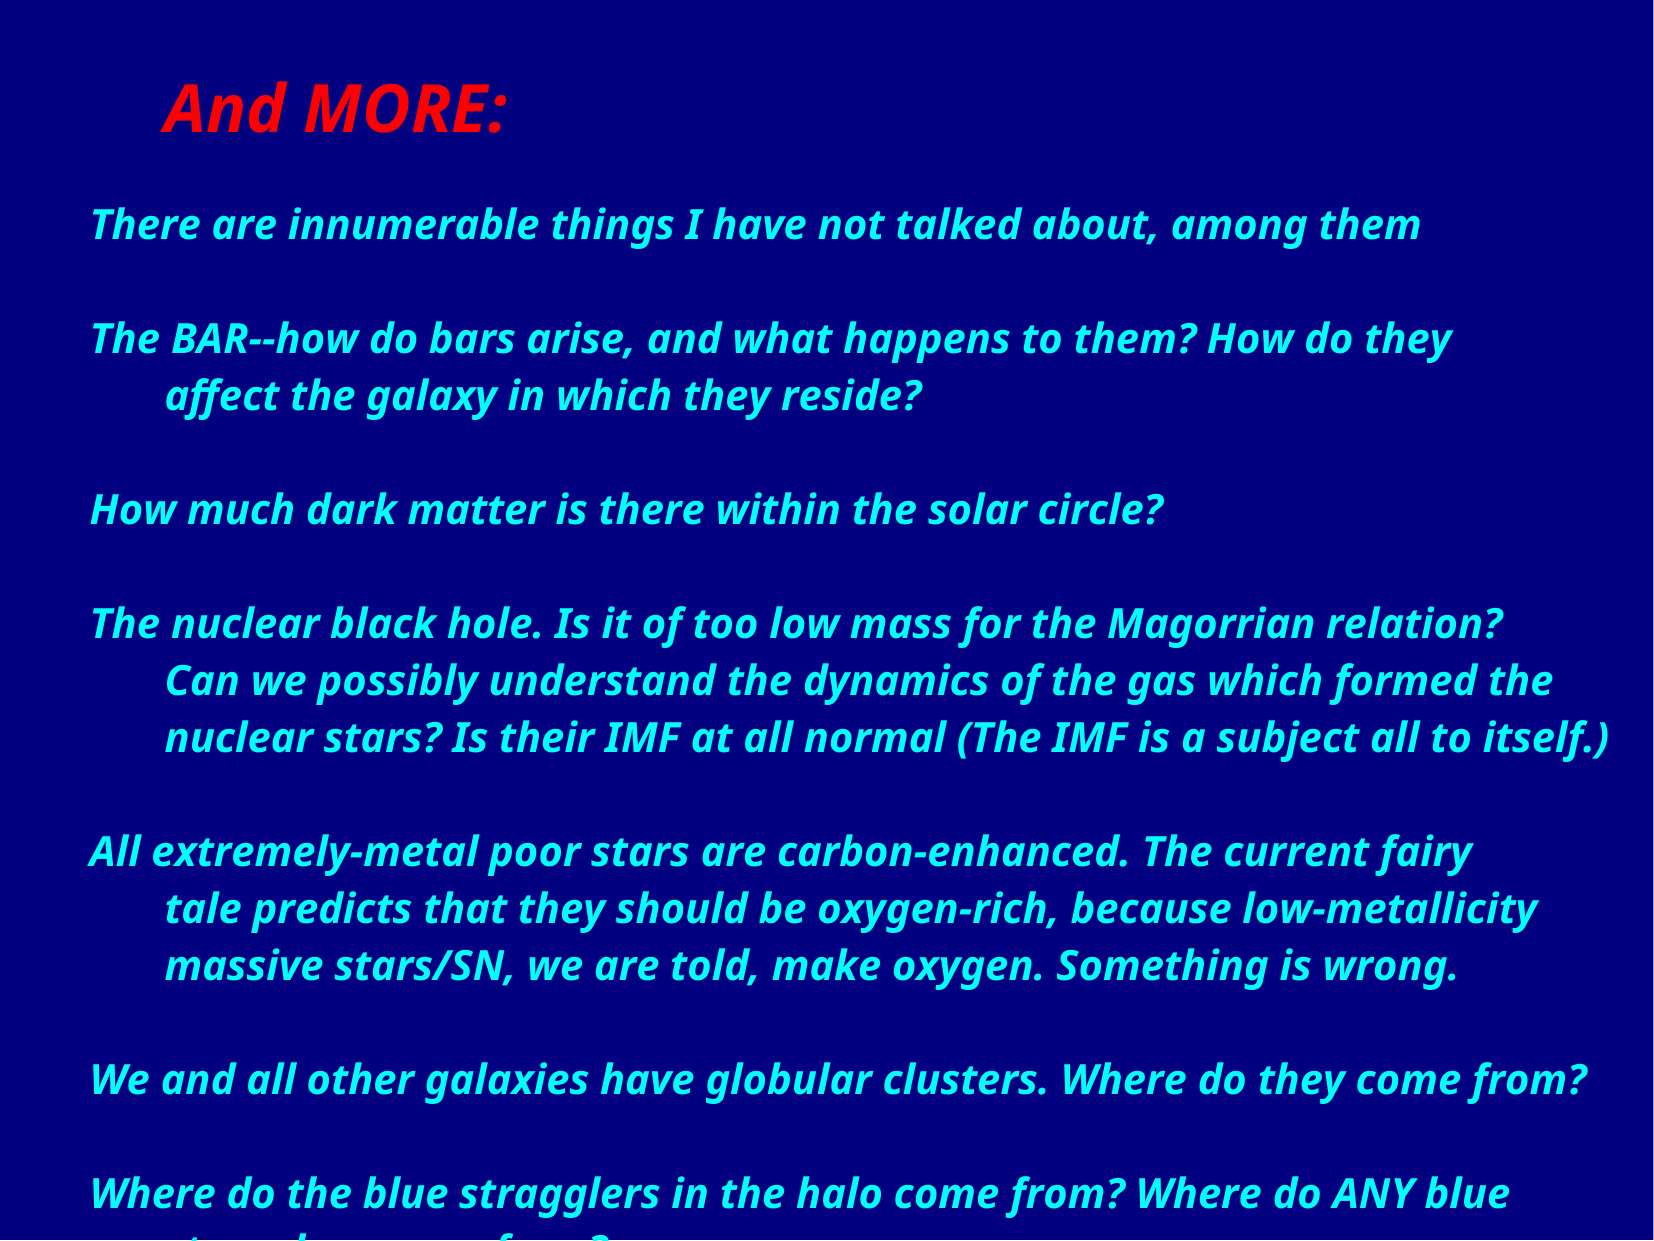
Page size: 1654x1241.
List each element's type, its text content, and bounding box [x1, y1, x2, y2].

text_box There are innumerable things I have not talked about, among them The BAR--how do bars arise, and what happens to them? How do they affect the galaxy in which they reside? How much dark matter is there within the solar circle? The nuclear black hole. Is it of too low mass for the Magorrian relation? Can we possibly understand the dynamics of the gas which formed the nuclear stars? Is their IMF at all normal (The IMF is a subject all to itself.) All extremely-metal poor stars are carbon-enhanced. The current fairy tale predicts that they should be oxygen-rich, because low-metallicity massive stars/SN, we are told, make oxygen. Something is wrong. We and all other galaxies have globular clusters. Where do they come from? Where do the blue stragglers in the halo come from? Where do ANY blue stragglers come from? [74, 187, 1619, 1241]
text_box And MORE: [150, 53, 551, 151]
